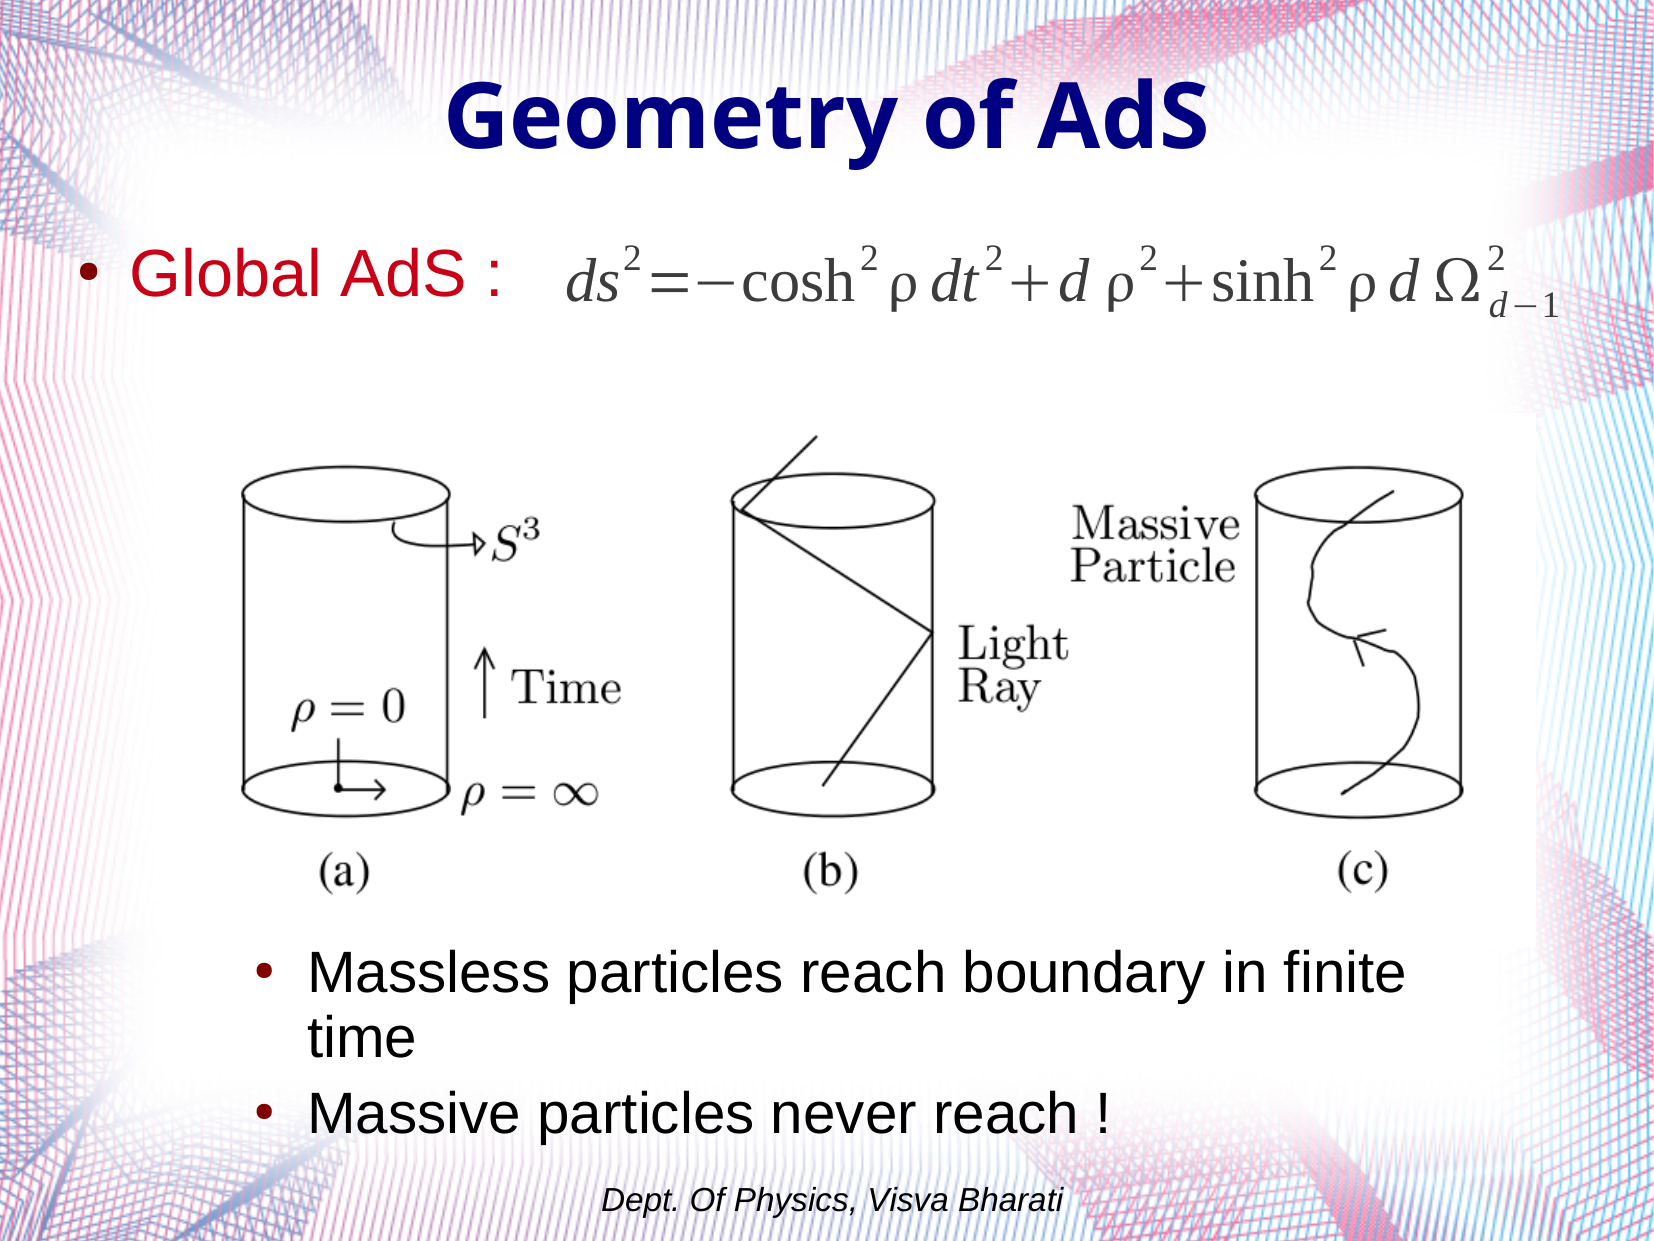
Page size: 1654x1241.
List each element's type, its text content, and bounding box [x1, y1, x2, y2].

list Global AdS : [59, 236, 508, 330]
list Massive particles never reach ! [236, 1080, 1506, 1175]
title Geometry of AdS [82, 49, 1571, 178]
chart [557, 237, 1567, 325]
list Dept. Of Physics, Visva Bharati [295, 1181, 1300, 1241]
list Massless particles reach boundary in finite time [236, 939, 1506, 1070]
picture [0, 0, 1654, 1241]
